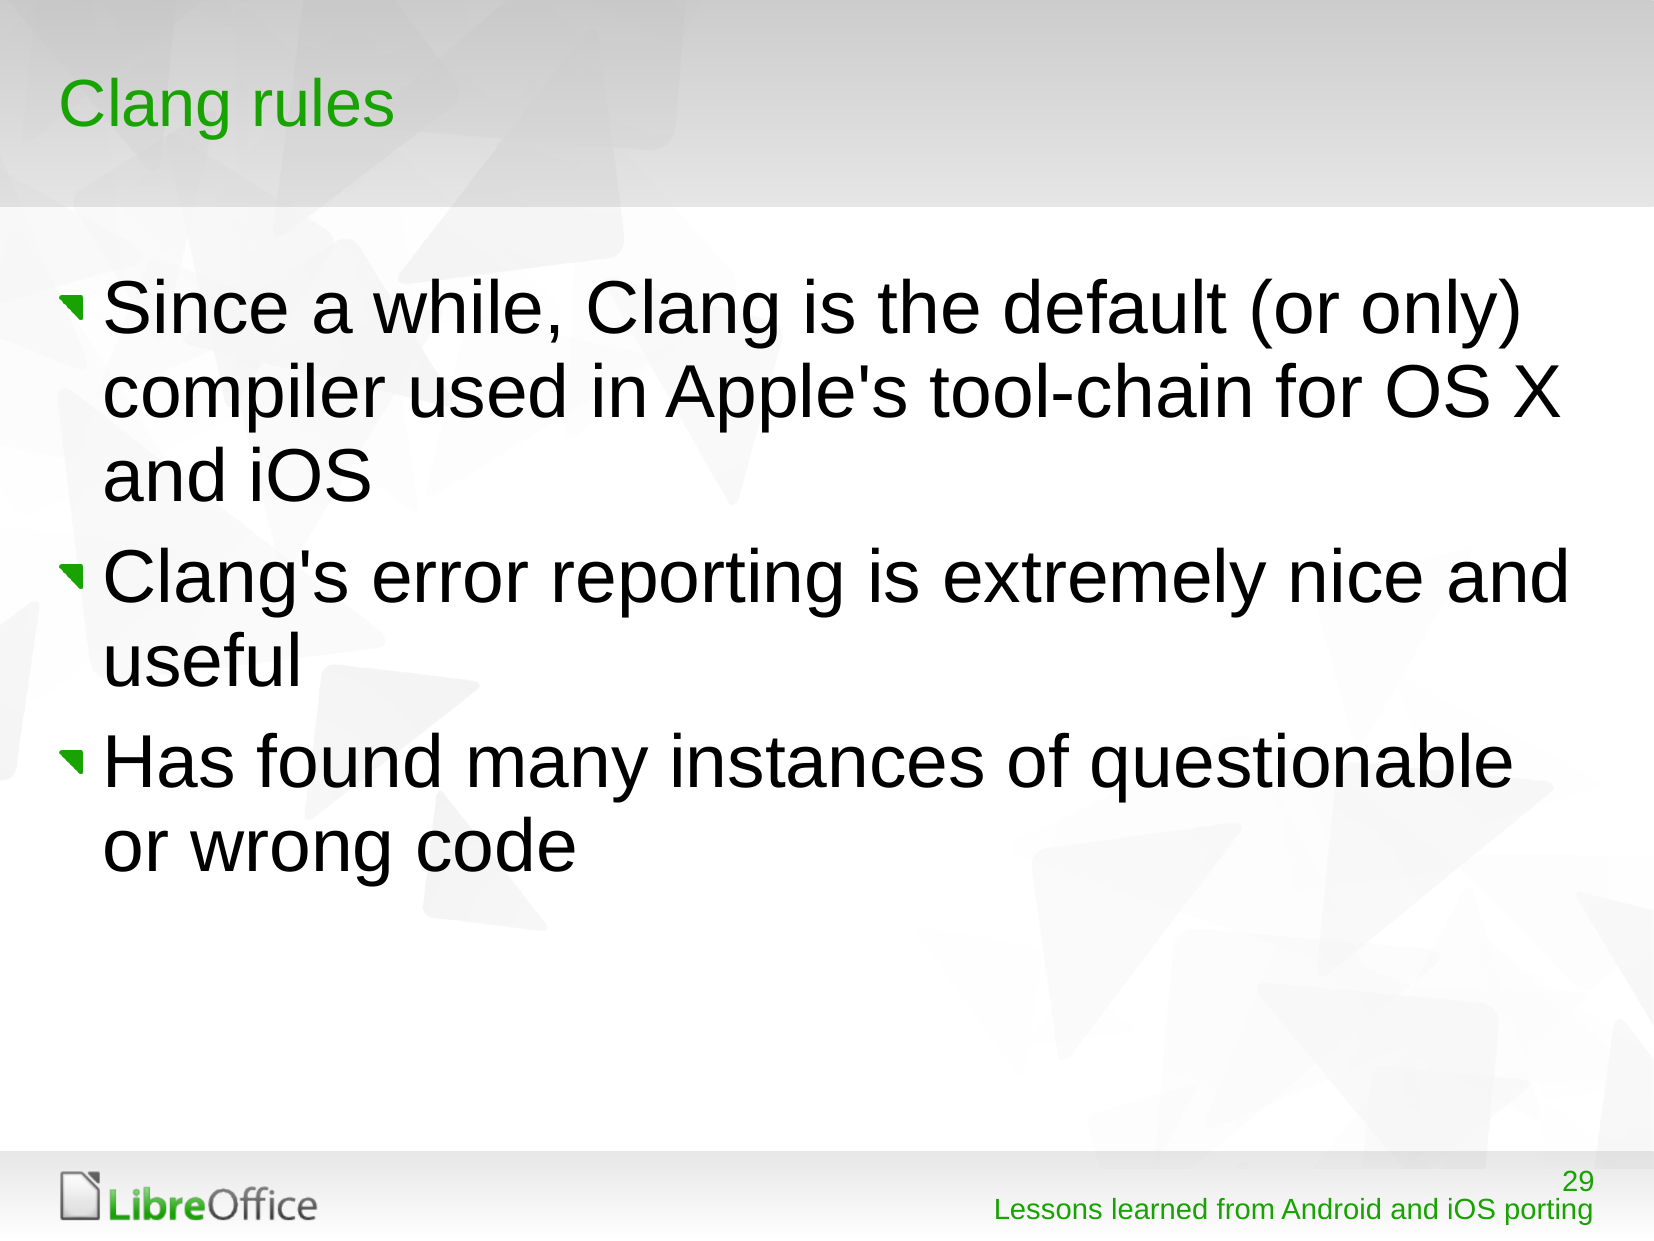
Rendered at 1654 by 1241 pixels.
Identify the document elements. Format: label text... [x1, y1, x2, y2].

list Since a while, Clang is the default (or only) compiler used in Apple's tool-chain for OS X and iOS Clang's error reporting is extremely nice and useful Has found many instances of questionable or wrong code [59, 265, 1595, 1114]
picture [41, 1152, 337, 1240]
title Clang rules [59, 29, 1595, 178]
picture [0, 0, 783, 931]
picture [915, 548, 1654, 1169]
